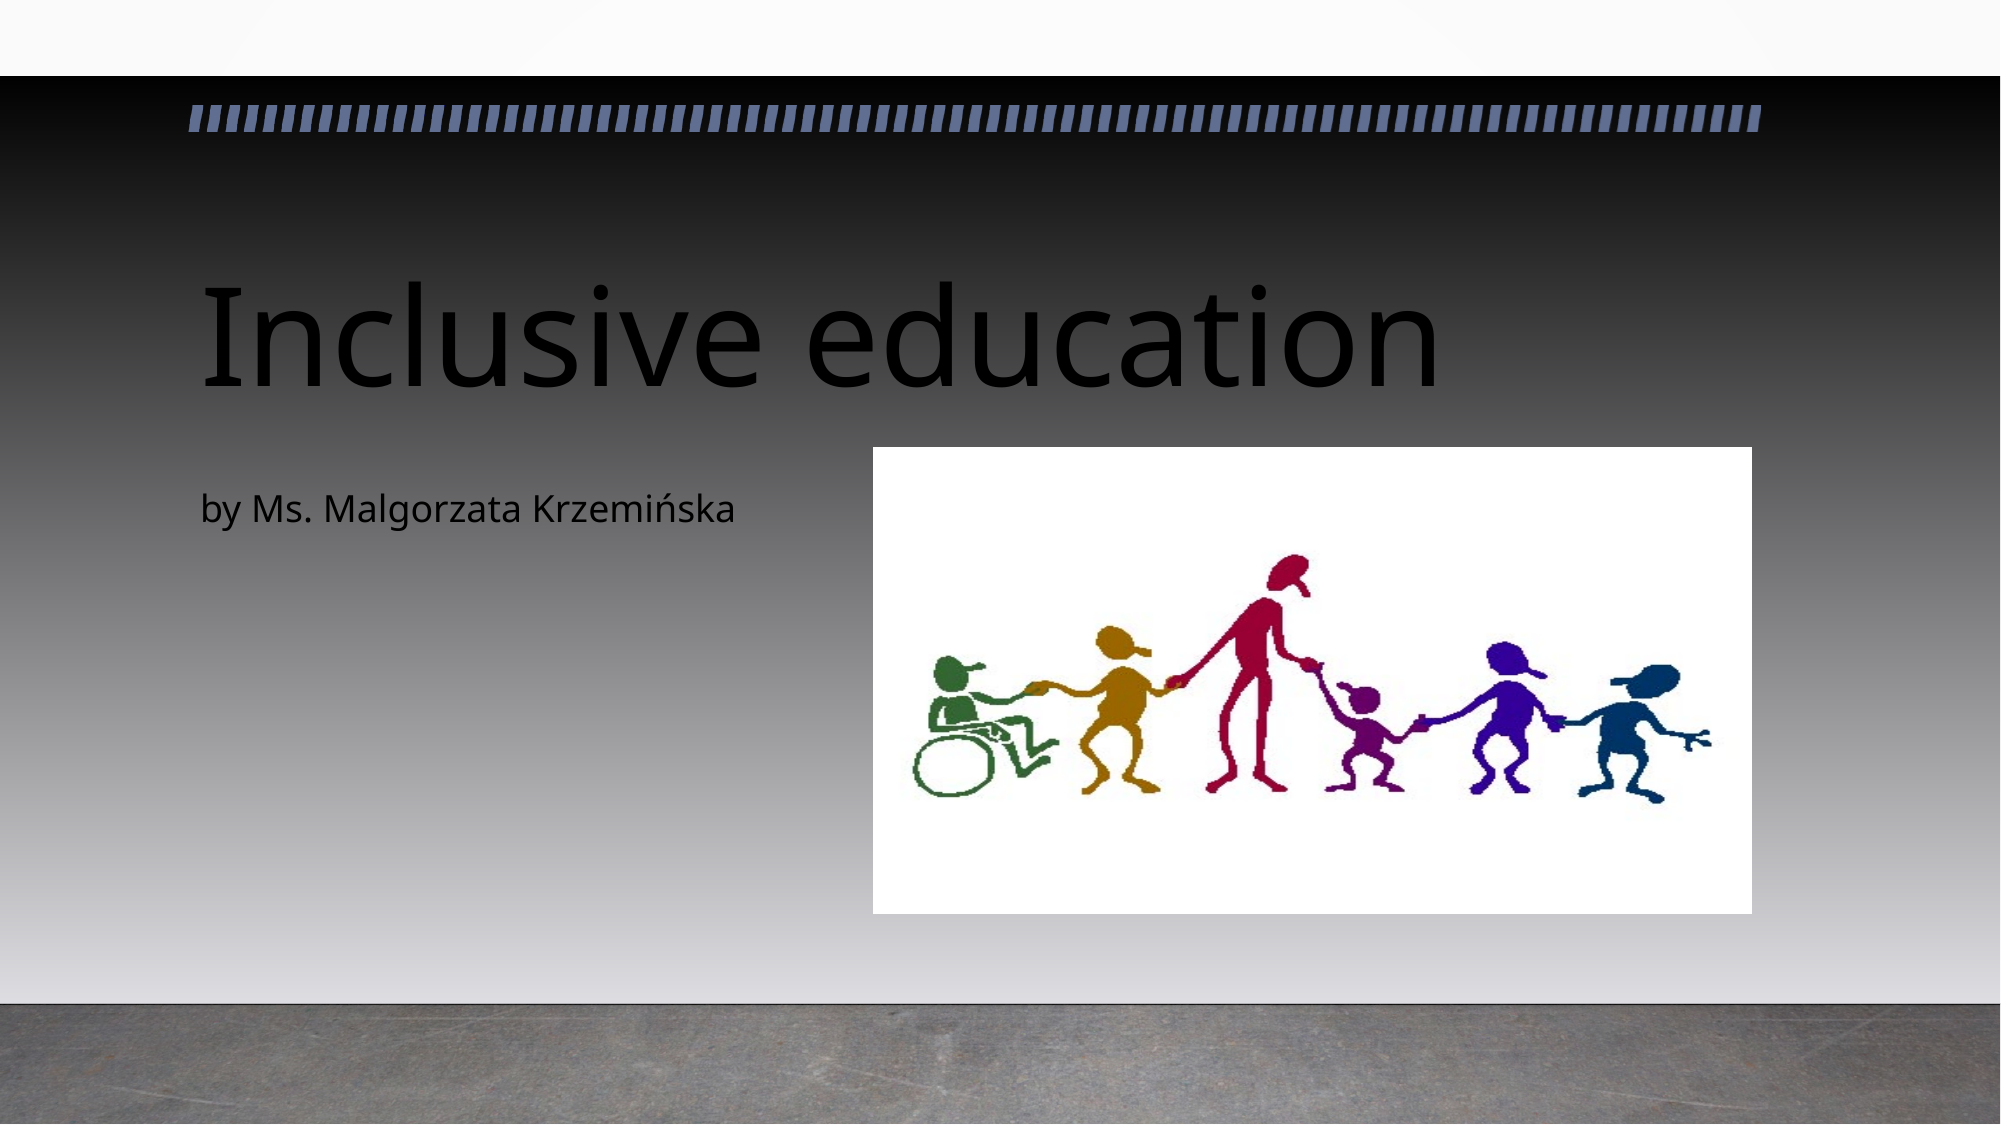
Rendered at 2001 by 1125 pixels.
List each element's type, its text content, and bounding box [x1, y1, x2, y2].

title Inclusive education [185, 211, 1602, 416]
picture [873, 447, 1752, 914]
subtitle by Ms. Malgorzata Krzemińska [185, 461, 855, 563]
